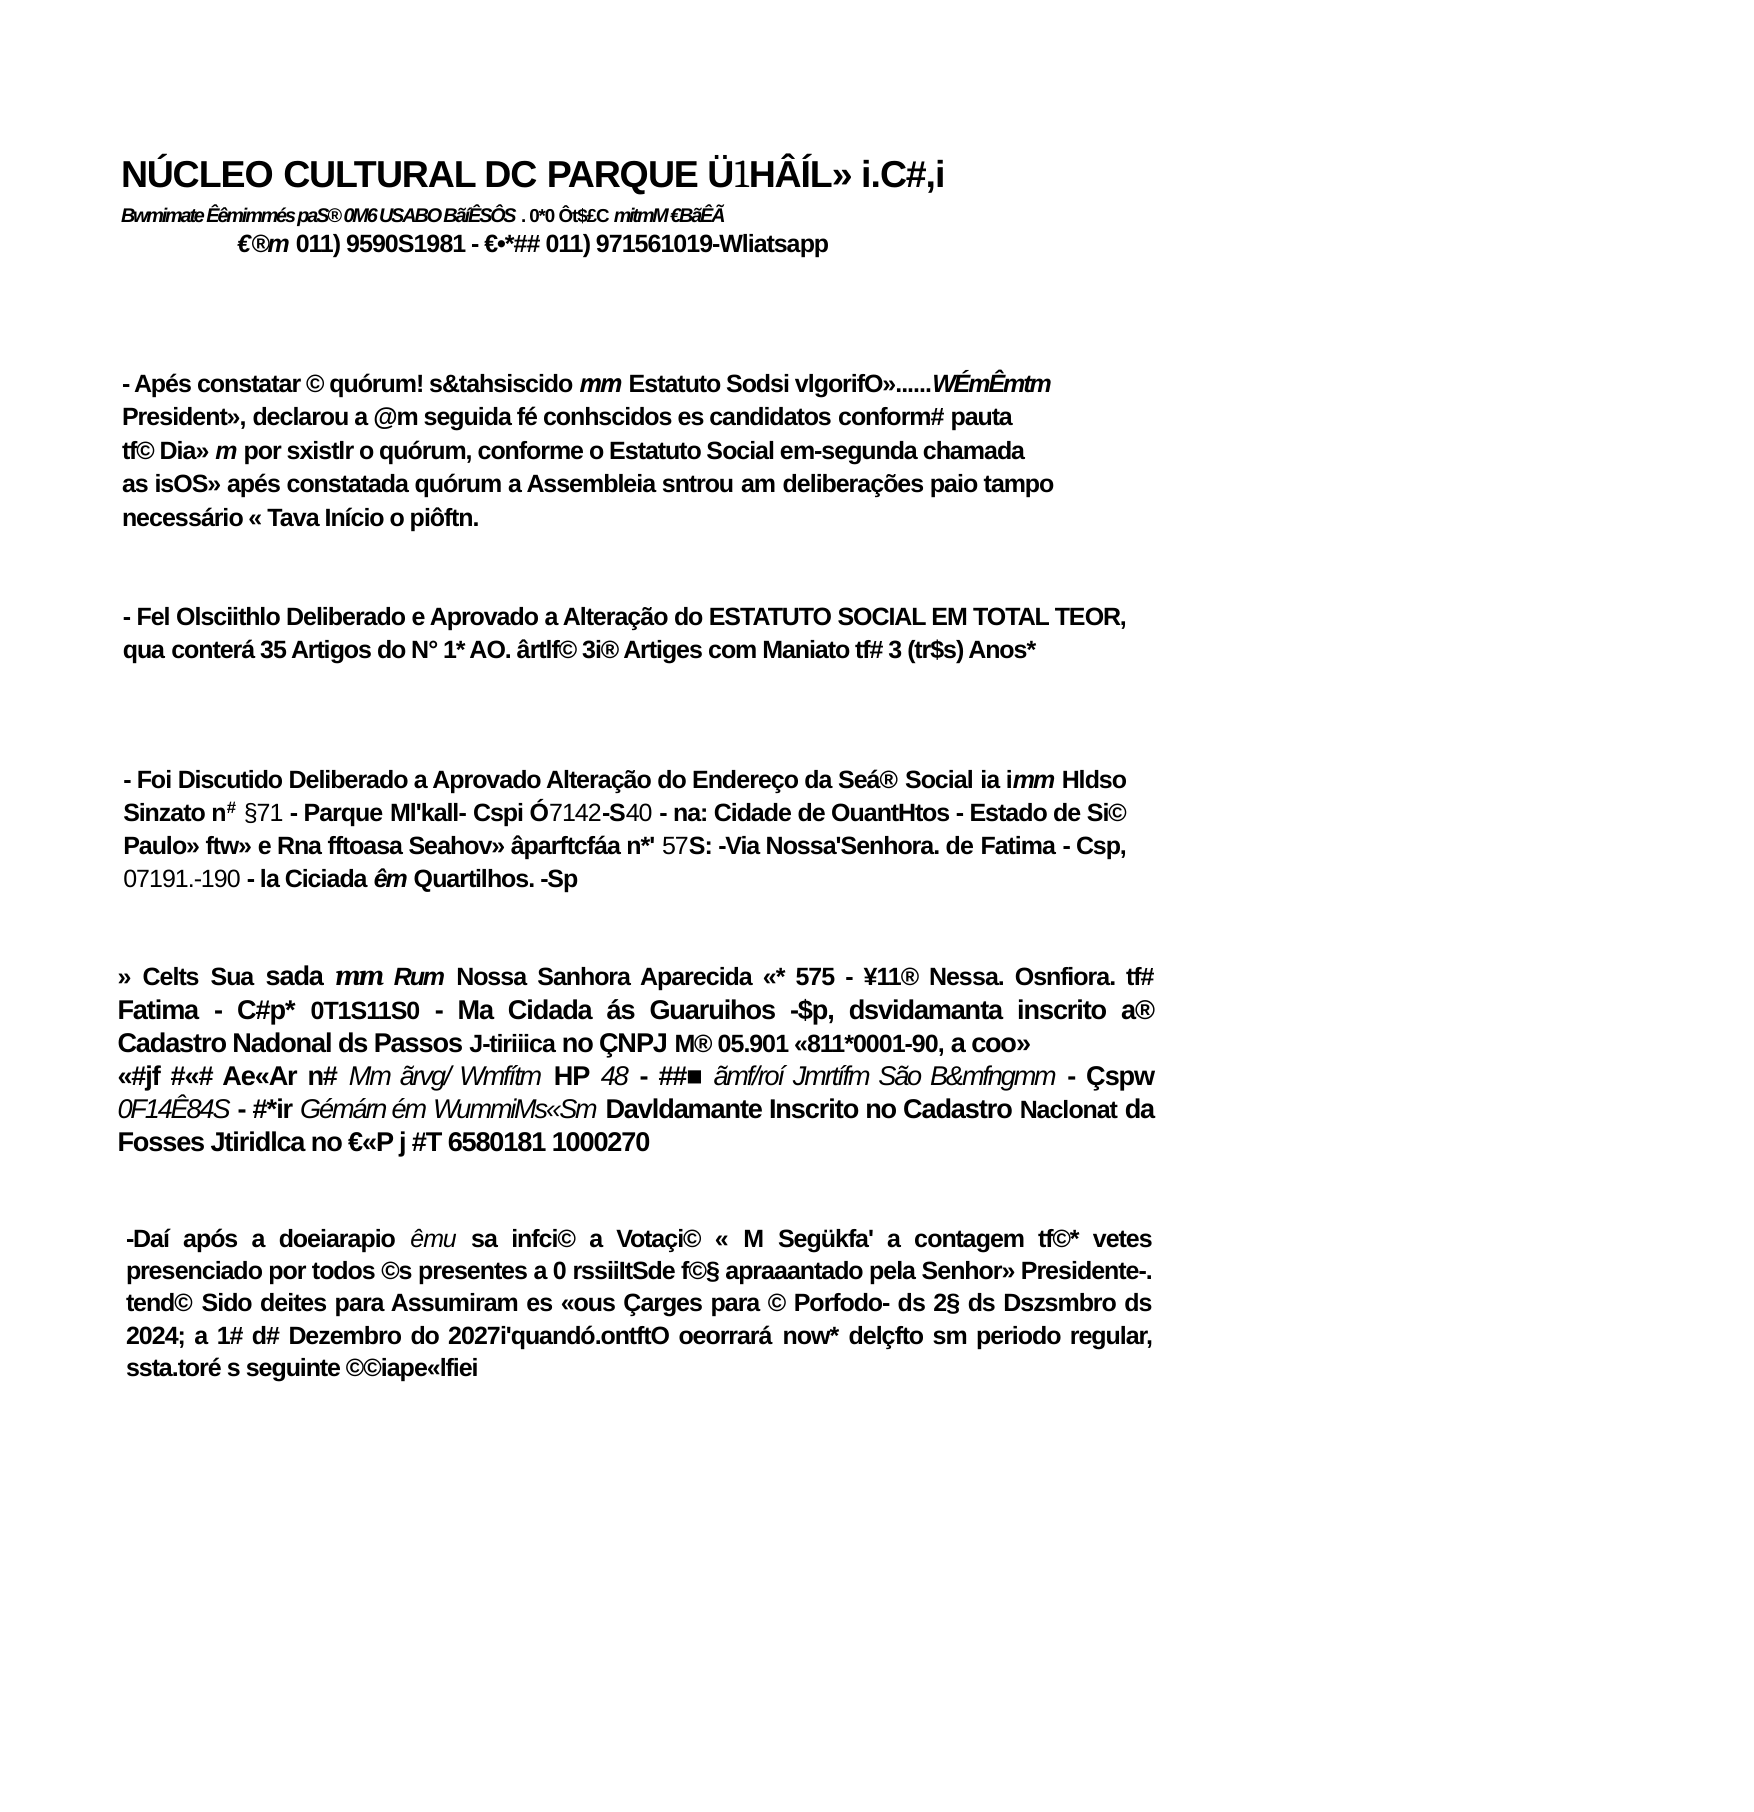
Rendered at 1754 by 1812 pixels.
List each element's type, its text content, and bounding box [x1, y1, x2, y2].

text_box NÚCLEO CULTURAL DC PARQUE Ü1HÂÍL» i.C#,i Bwmimate Êêmimmés paS® 0M6 USABO BãíÊSÔS . 0*0 Ôt$£C mitmM €BãÊÃ €®m 011) 9590S1981 - €•*## 011) 971561019-Wliatsapp [121, 164, 1125, 269]
text_box » Celts Sua sada mm Rum Nossa Sanhora Aparecida «* 575 - ¥11® Nessa. Osnfiora. tf# Fatima - C#p* 0T1S11S0 - Ma Cidada ás Guaruihos -$p, dsvidamanta inscrito a® Cadastro Nadonal ds Passos J-tiriiica no ÇNPJ M® 05.901 «811*0001-90, a coo» «#jf #«# Ae«Ar n# Mm ãrvg/ Wmfítm HP 48 - ##■ ãmf/roí Jmrtífm São B&mfngmm - Çspw 0F14Ê84S - #*ir Gémárn ém WummiMs«Sm Davldamante Inscrito no Cadastro Naclonat da Fosses Jtiridlca no €«P j #T 6580181 1000270 [118, 959, 1162, 1153]
text_box - Fel Olsciithlo Deliberado e Aprovado a Alteração do ESTATUTO SOCIAL EM TOTAL TEOR, qua conterá 35 Artigos do N° 1* AO. ârtlf© 3i® Artiges com Maniato tf# 3 (tr$s) Anos* [123, 597, 1159, 695]
text_box -Daí após a doeiarapio êmu sa infci© a Votaçi© « m Segükfa' a contagem tf©* vetes presenciado por todos ©s presentes a 0 rssiiItSde f©§ apraaantado pela Senhor» Presidente-. tend© Sido deites para Assumiram es «ous Çarges para © Porfodo- ds 2§ ds Dszsmbro ds 2024; a 1# d# Dezembro do 2027i'quandó.ontftO oeorrará now* delçfto sm periodo regular, ssta.toré s seguinte ©©iape«lfiei [126, 1219, 1161, 1380]
text_box - Apés constatar © quórum! s&tahsiscido mm Estatuto Sodsi vlgorifO»......WÉmÊmtm President», declarou a @m seguida fé conhscidos es candidatos conform# pauta tf© Dia» m por sxistlr o quórum, conforme o Estatuto Social em-segunda chamada as isOS» apés constatada quórum a Assembleia sntrou am deliberações paio tampo necessário « Tava Início o piôftn. [122, 363, 1158, 529]
text_box - Foi Discutido Deliberado a Aprovado Alteração do Endereço da Seá® Social ia imm Hldso Sinzato n# §71 - Parque Ml'kall- Cspi Ó7142-S40 - na: Cidade de OuantHtos - Estado de Si© Paulo» ftw» e Rna fftoasa Seahov» âparftcfáa n*' 57S: -Via Nossa'Senhora. de Fatima - Csp, 07191.-190 - la Ciciada êm Quartilhos. -Sp [123, 760, 1159, 890]
